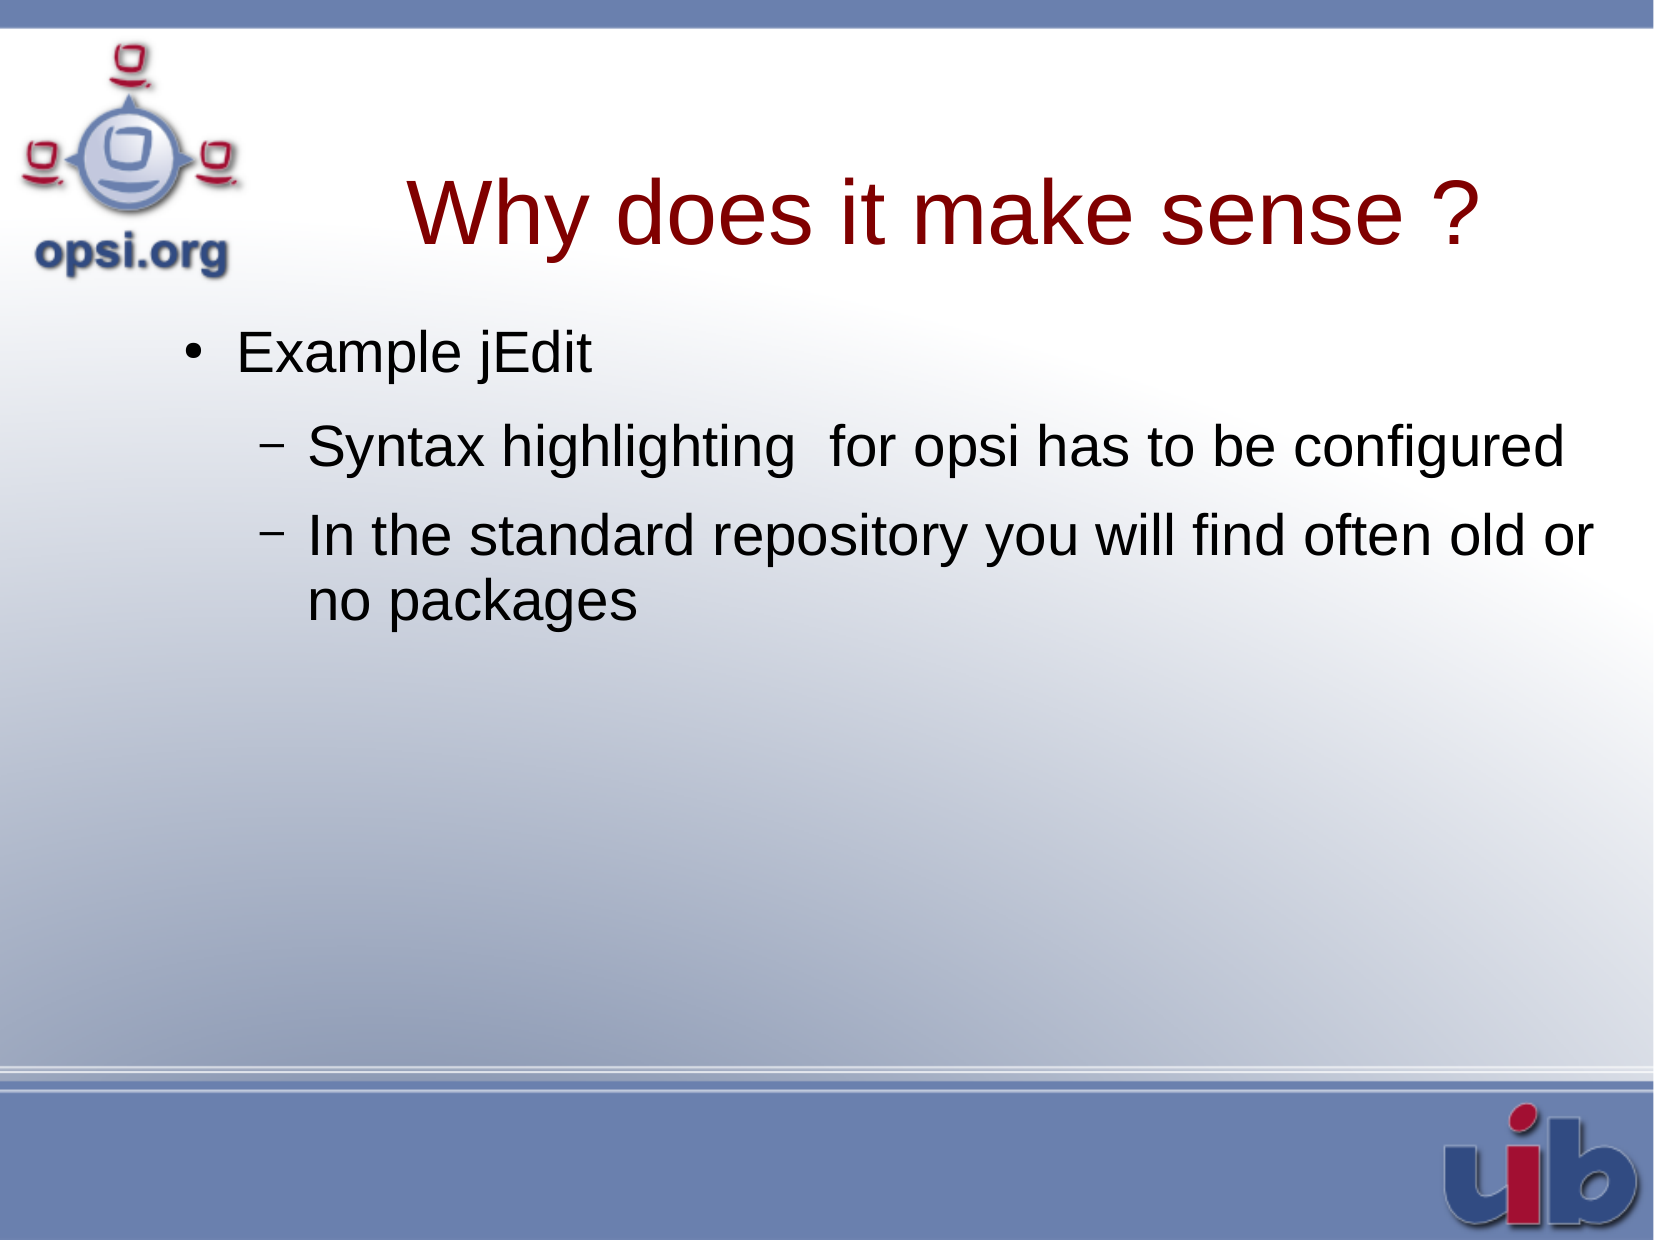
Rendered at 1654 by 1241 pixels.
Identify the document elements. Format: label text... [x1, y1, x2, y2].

picture [0, 0, 1654, 1241]
title Why does it make sense ? [236, 147, 1654, 278]
list Example jEdit Syntax highlighting for opsi has to be configured In the standard repository you will find often old or no packages [165, 319, 1648, 1034]
